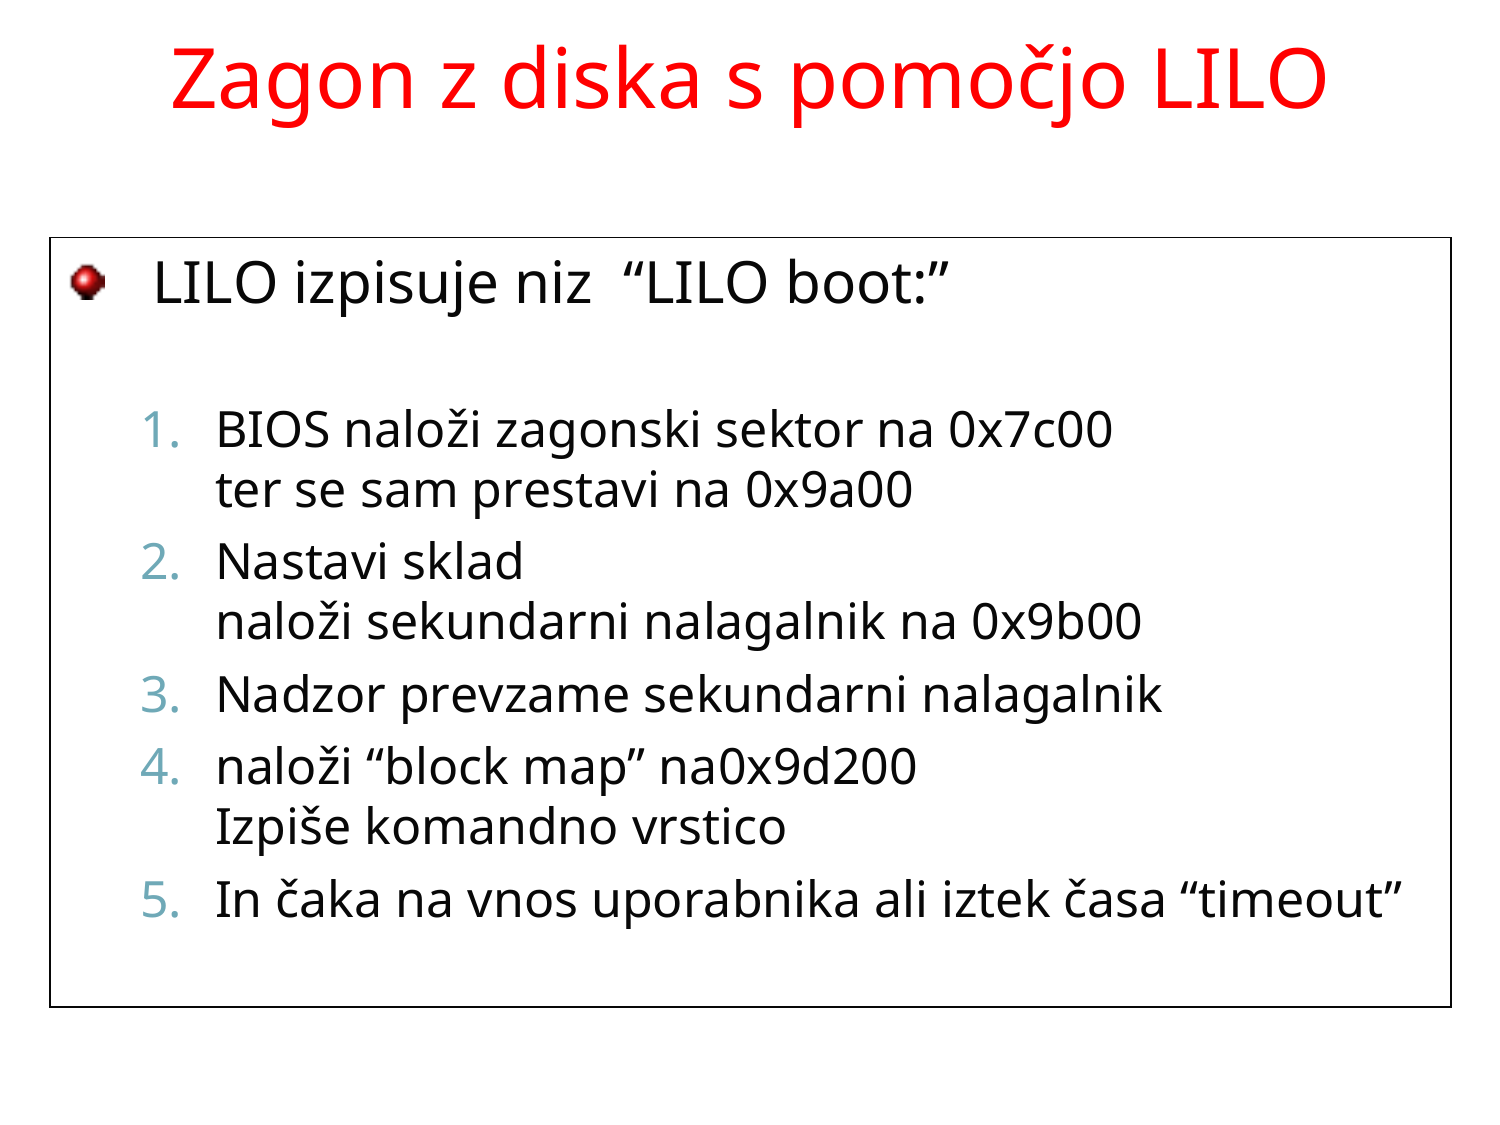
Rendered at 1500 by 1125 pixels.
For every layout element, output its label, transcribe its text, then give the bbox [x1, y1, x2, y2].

list LILO izpisuje niz “LILO boot:” BIOS naloži zagonski sektor na 0x7c00 ter se sam prestavi na 0x9a00 Nastavi sklad naloži sekundarni nalagalnik na 0x9b00 Nadzor prevzame sekundarni nalagalnik naloži “block map” na0x9d200 Izpiše komandno vrstico In čaka na vnos uporabnika ali iztek časa “timeout” [50, 237, 1452, 1008]
title Zagon z diska s pomočjo LILO [50, 0, 1452, 151]
